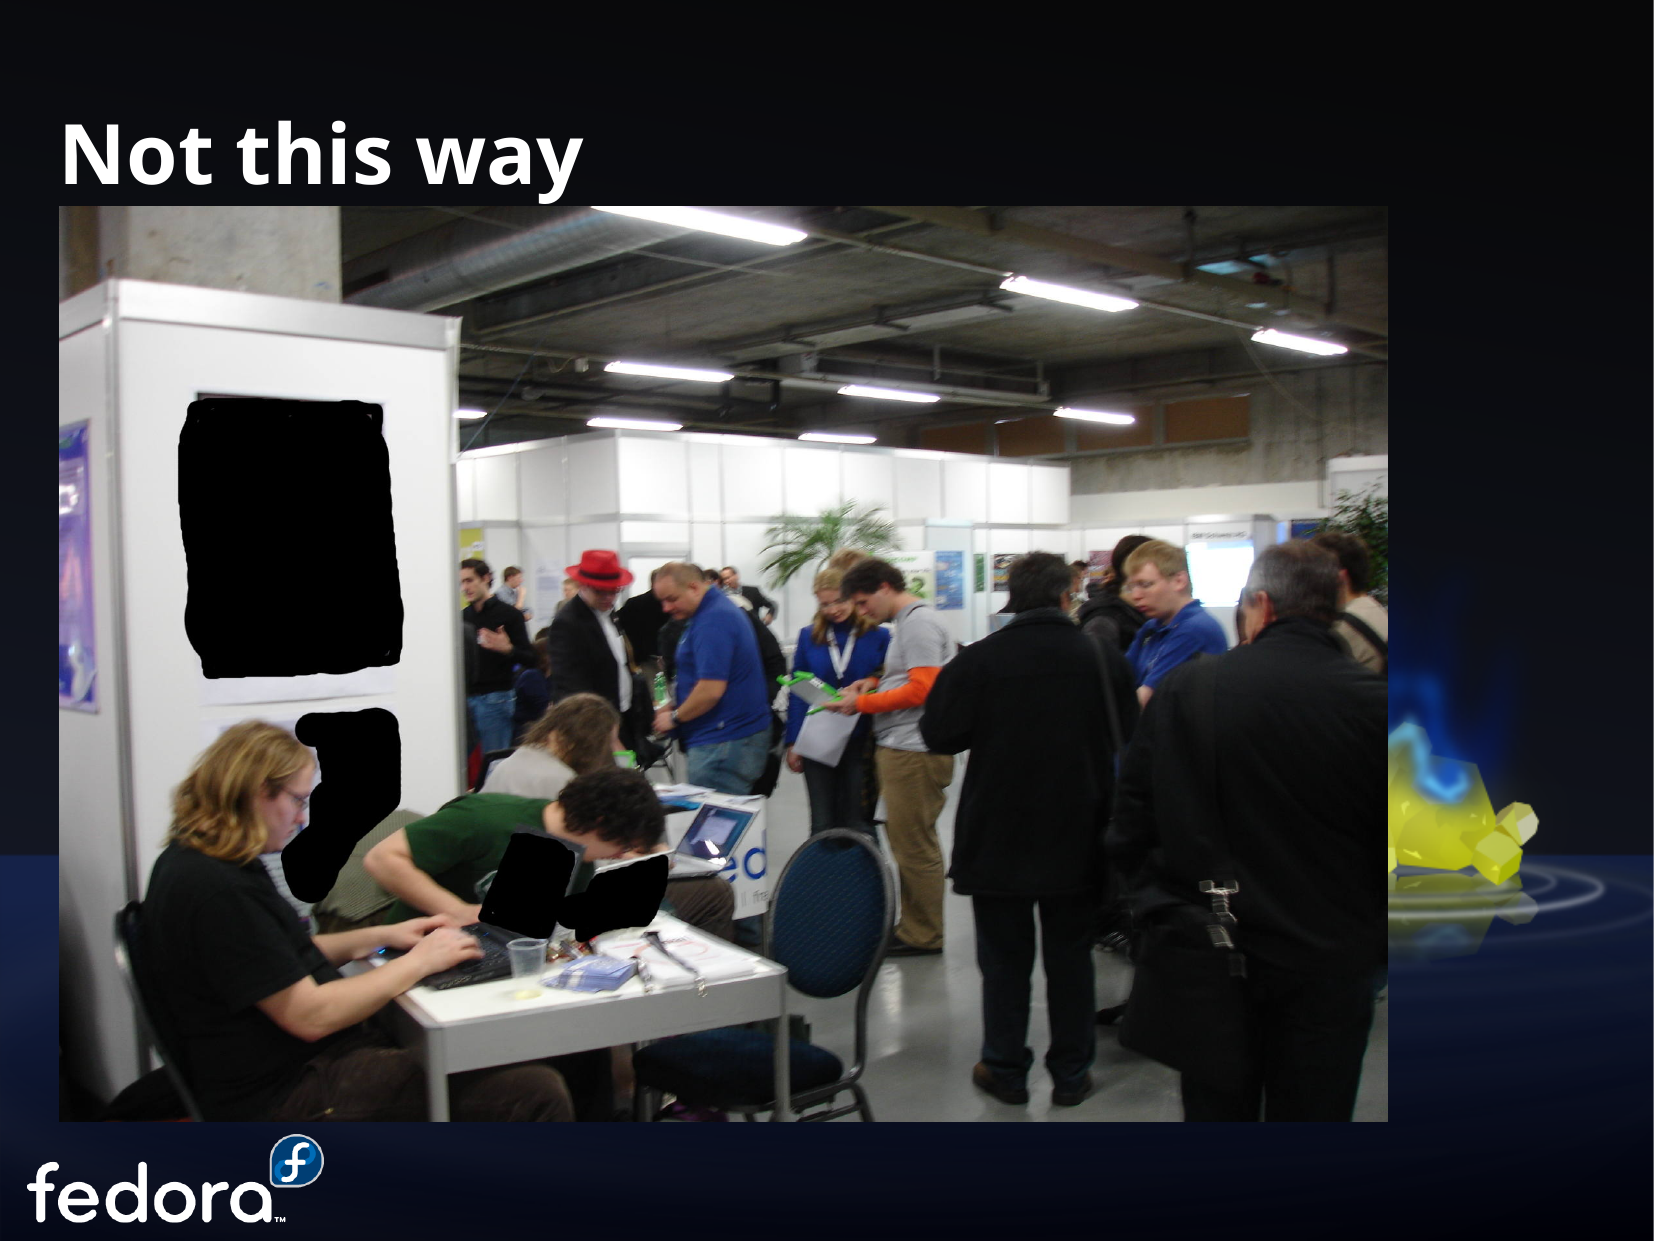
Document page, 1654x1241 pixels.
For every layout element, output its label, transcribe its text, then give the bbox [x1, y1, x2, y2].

picture [0, 0, 1654, 1241]
title Not this way [59, 95, 1624, 200]
